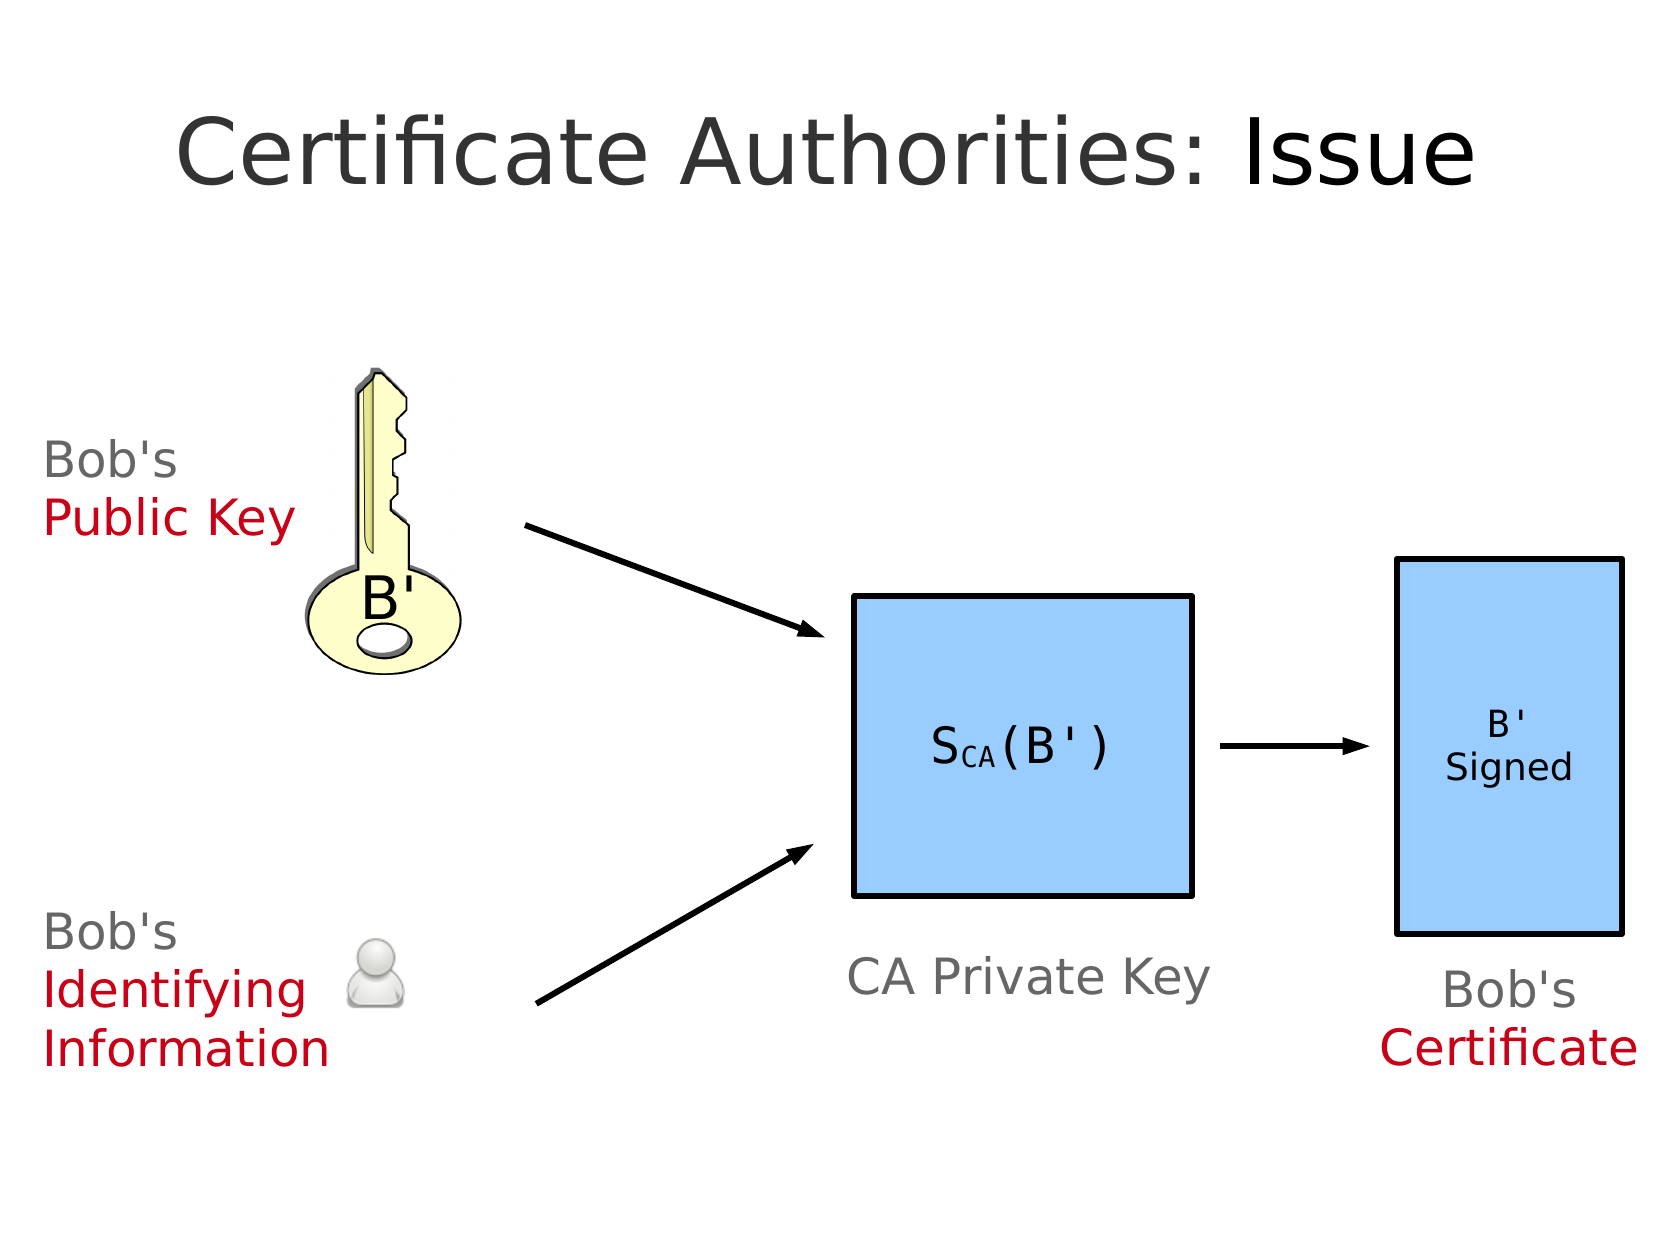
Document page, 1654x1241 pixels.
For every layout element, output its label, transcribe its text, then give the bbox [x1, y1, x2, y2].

picture [300, 363, 463, 676]
text_box SCA(B') [854, 596, 1192, 897]
text_box Bob's Public Key [24, 420, 315, 558]
title Certificate Authorities: Issue [82, 49, 1571, 257]
text_box Bob's Identifying Information [24, 892, 350, 1089]
text_box CA Private Key [828, 937, 1231, 1017]
text_box B' Signed [1397, 558, 1623, 934]
picture [337, 937, 413, 1013]
text_box Bob's Certificate [1361, 950, 1654, 1088]
